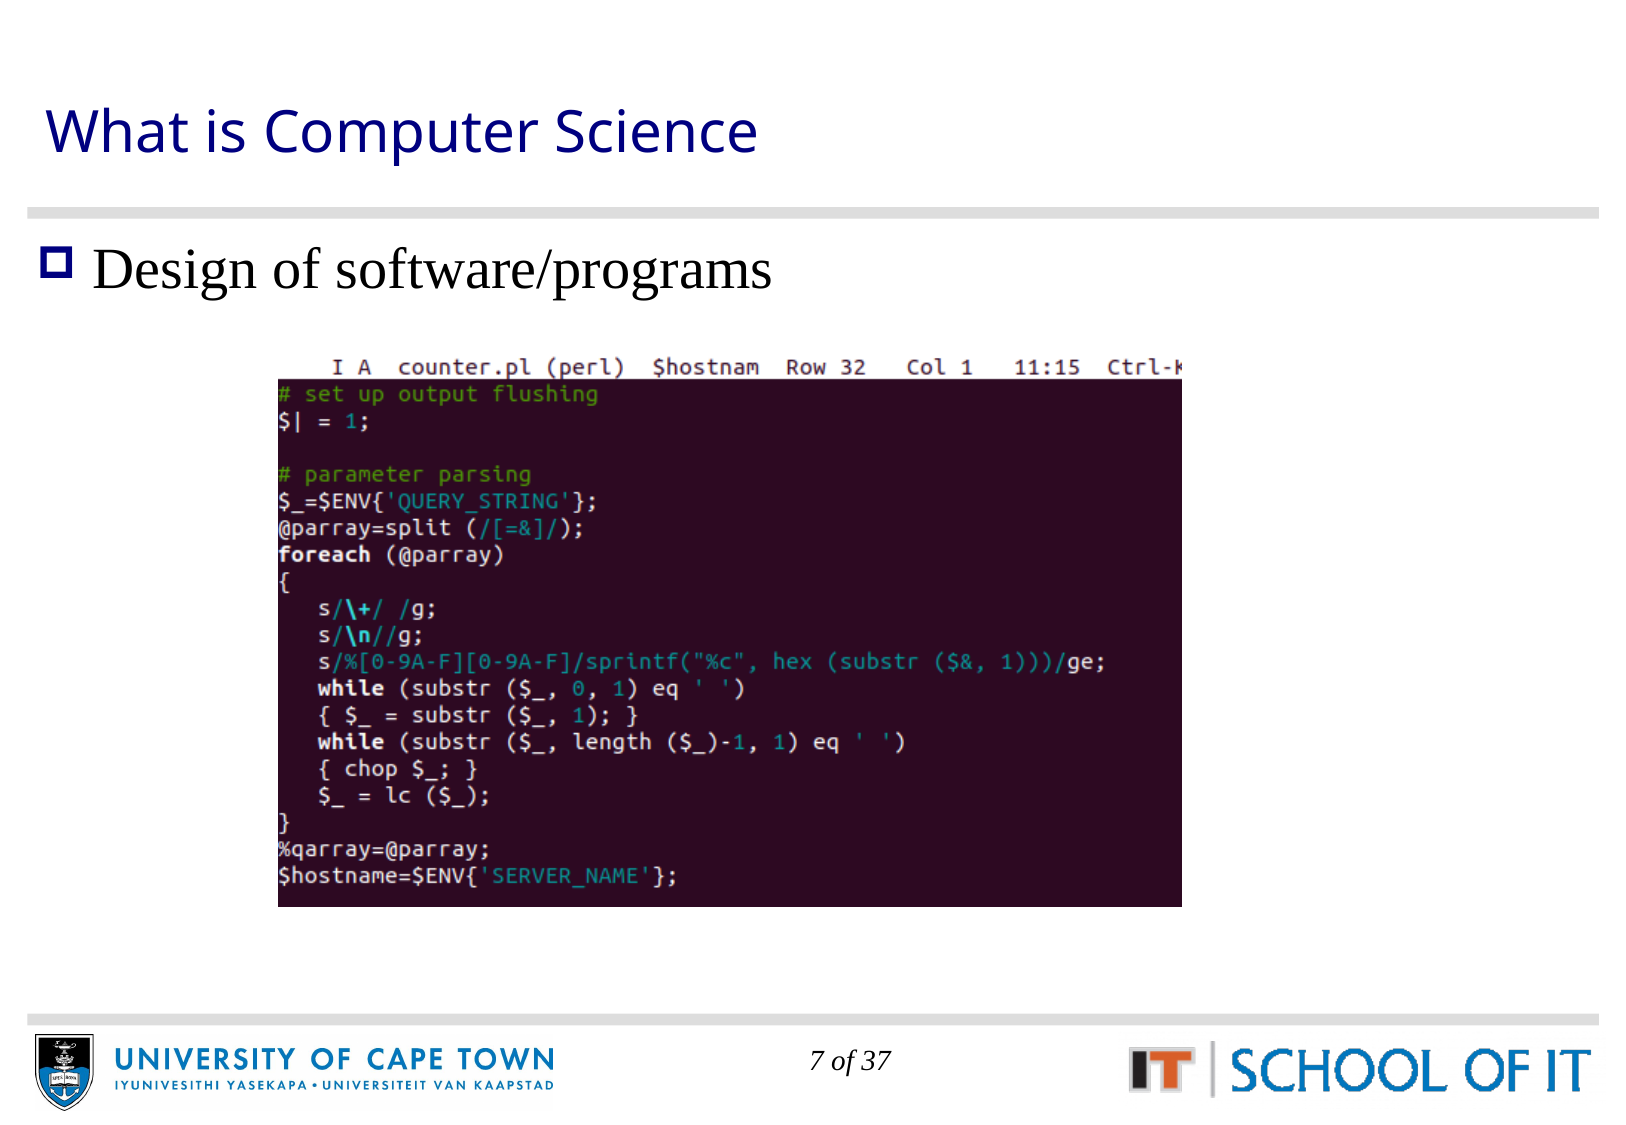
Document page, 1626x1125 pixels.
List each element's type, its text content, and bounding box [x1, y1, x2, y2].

list Design of software/programs [36, 236, 1579, 998]
picture [35, 1034, 553, 1111]
picture [1118, 1030, 1606, 1109]
picture [278, 354, 1182, 907]
title What is Computer Science [45, 66, 1583, 194]
